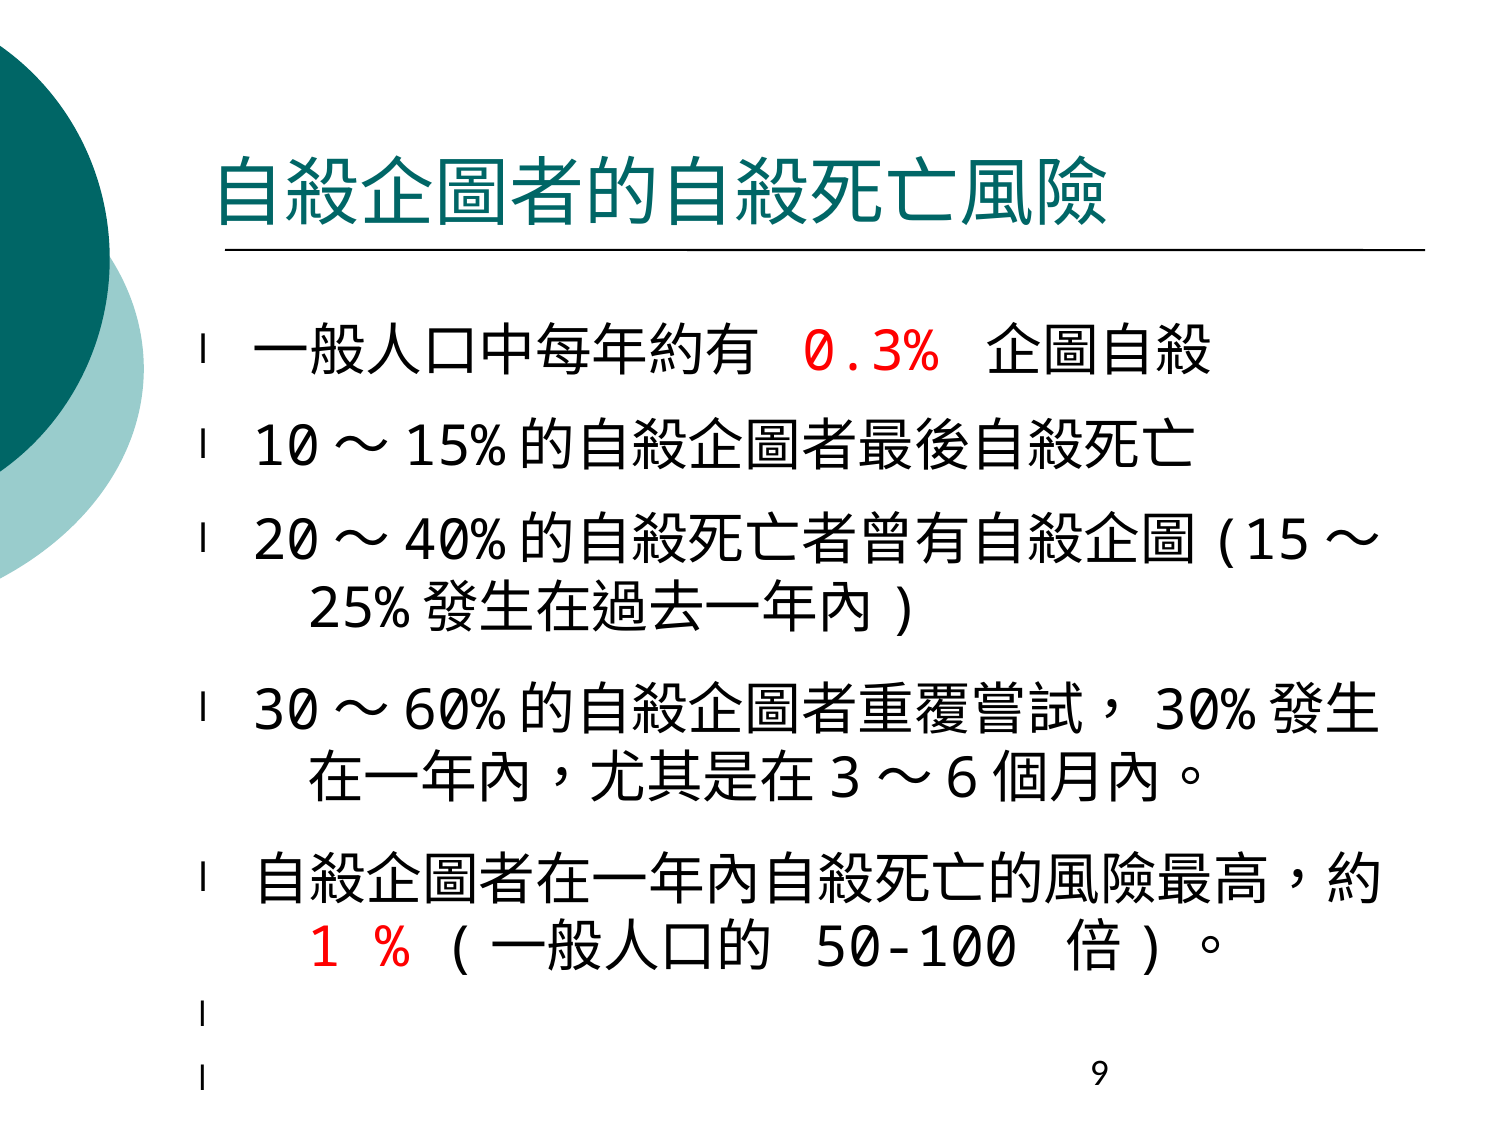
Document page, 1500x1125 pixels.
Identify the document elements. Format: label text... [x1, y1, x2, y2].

list 一般人口中每年約有 0.3% 企圖自殺 10～15%的自殺企圖者最後自殺死亡 20～40%的自殺死亡者曾有自殺企圖(15～25%發生在過去一年內) 30～60%的自殺企圖者重覆嘗試，30%發生在一年內，尤其是在3～6個月內。 自殺企圖者在一年內自殺死亡的風險最高，約 1 % (一般人口的 50-100 倍)。 [183, 314, 1436, 990]
text_box 9 [1074, 1025, 1426, 1101]
title 自殺企圖者的自殺死亡風險 [194, 54, 1395, 243]
